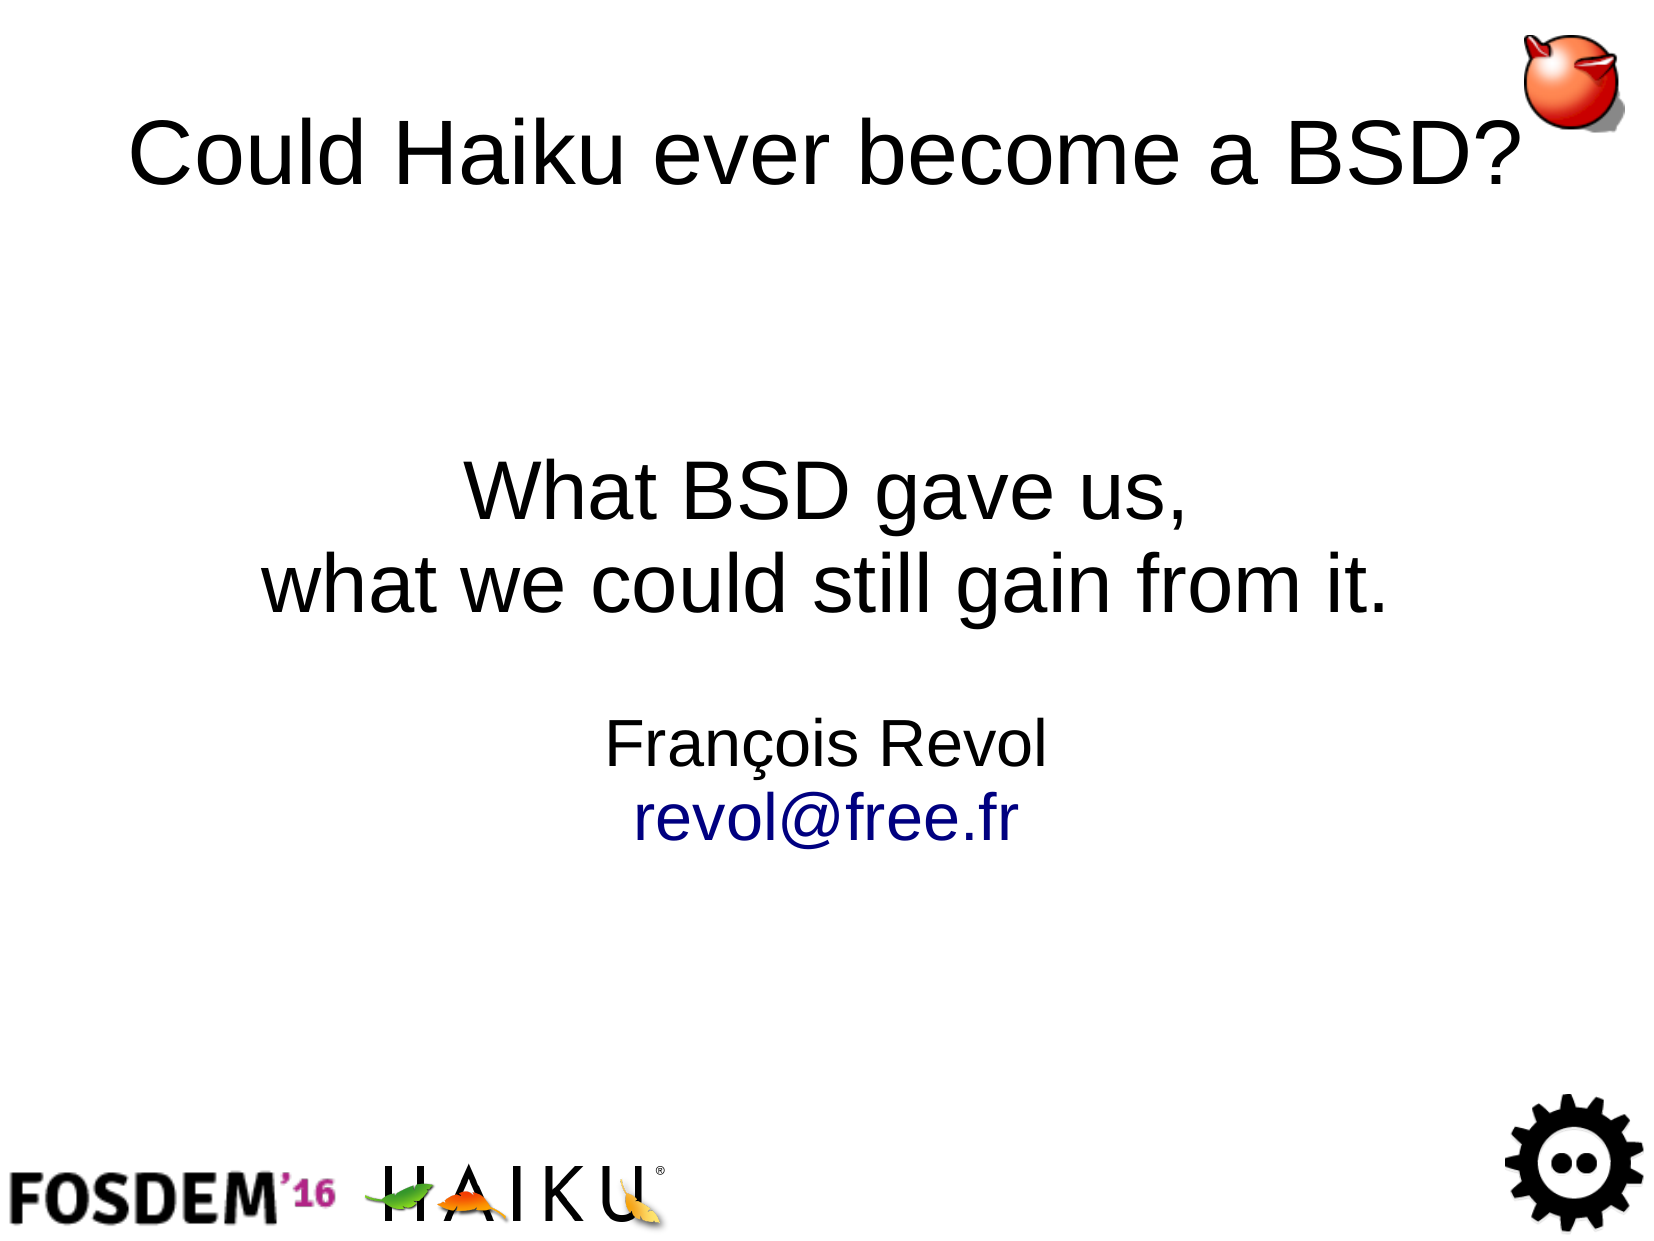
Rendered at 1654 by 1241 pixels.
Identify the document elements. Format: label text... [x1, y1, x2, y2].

picture [1524, 35, 1625, 136]
picture [1505, 1094, 1648, 1235]
picture [363, 1163, 670, 1235]
picture [0, 1152, 350, 1241]
subtitle What BSD gave us, what we could still gain from it. François Revol revol@free.fr [82, 290, 1571, 1010]
title Could Haiku ever become a BSD? [82, 49, 1571, 257]
